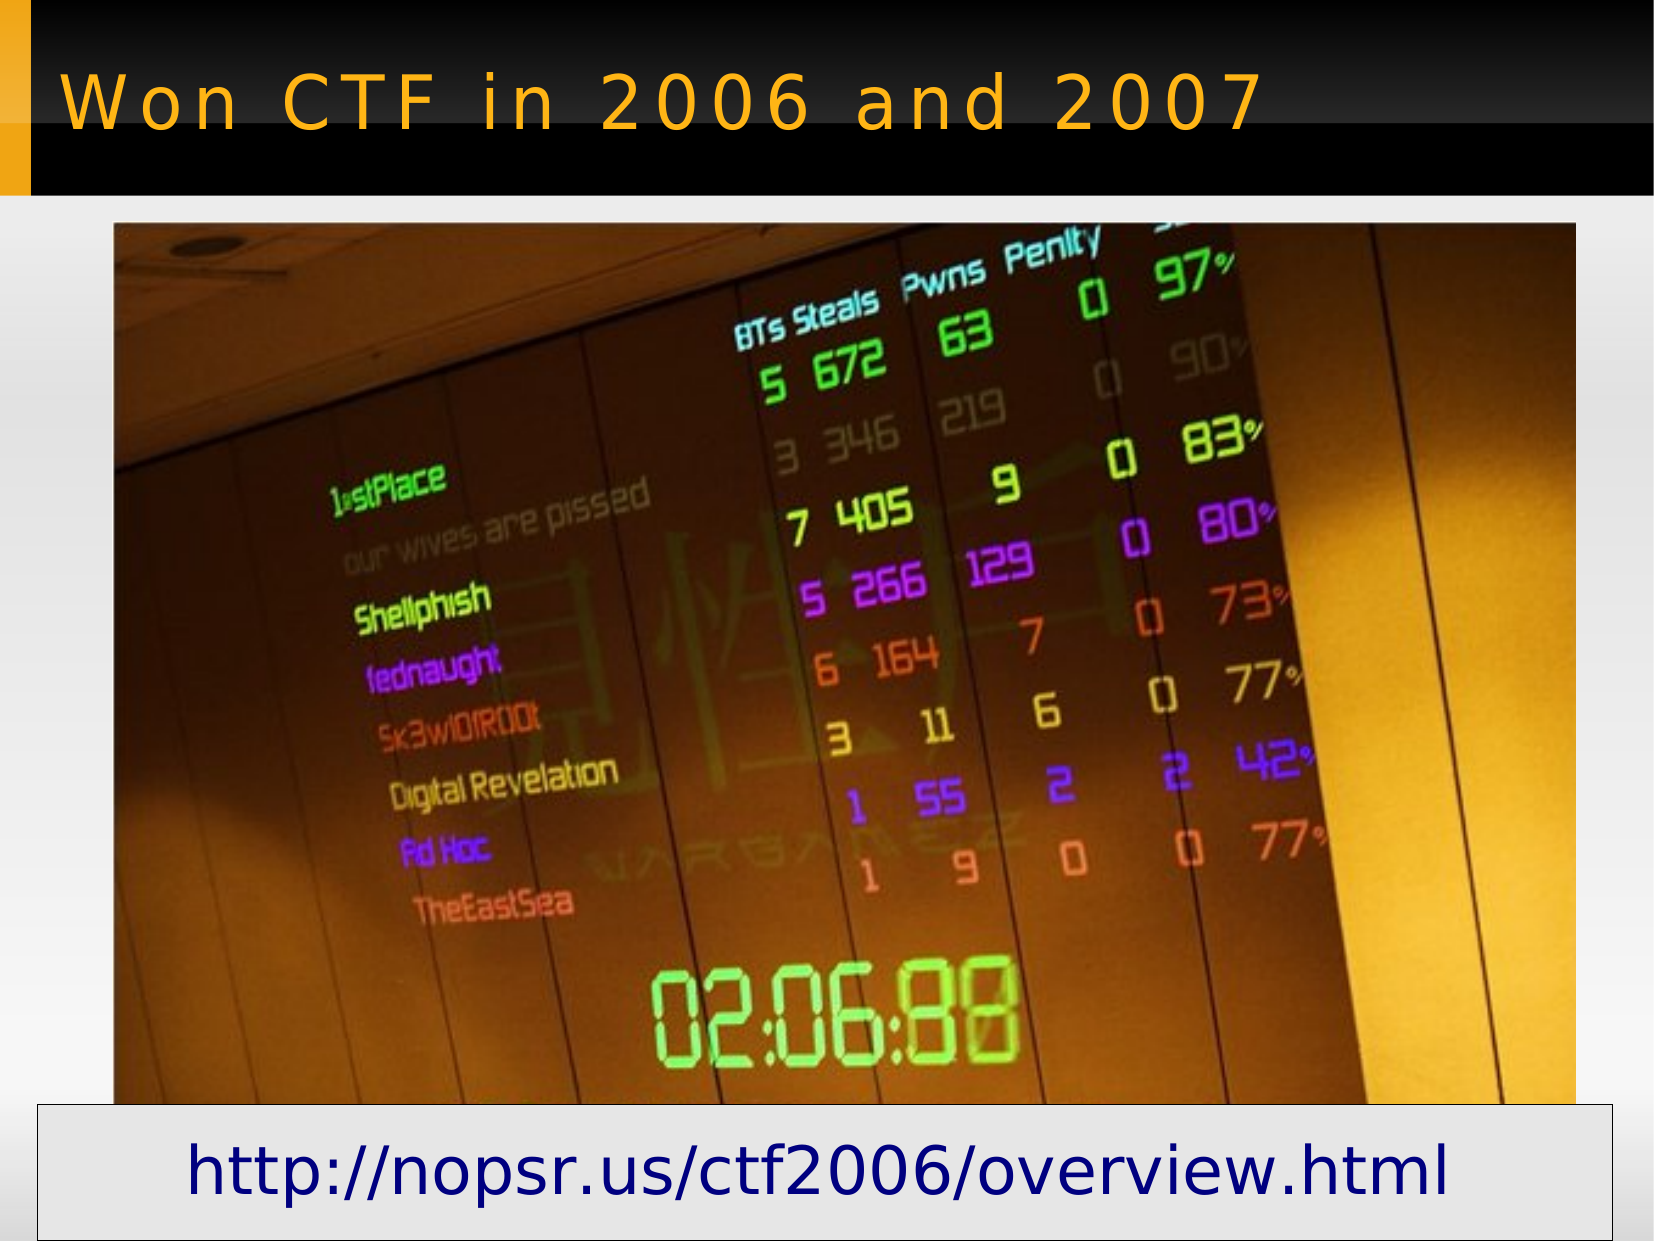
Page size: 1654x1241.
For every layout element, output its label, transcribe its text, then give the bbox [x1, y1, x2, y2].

picture [0, 0, 1654, 1241]
text_box [37, 1104, 1613, 1241]
title Won CTF in 2006 and 2007 [59, 29, 1270, 178]
subtitle http://nopsr.us/ctf2006/overview.html [75, 1125, 1564, 1241]
